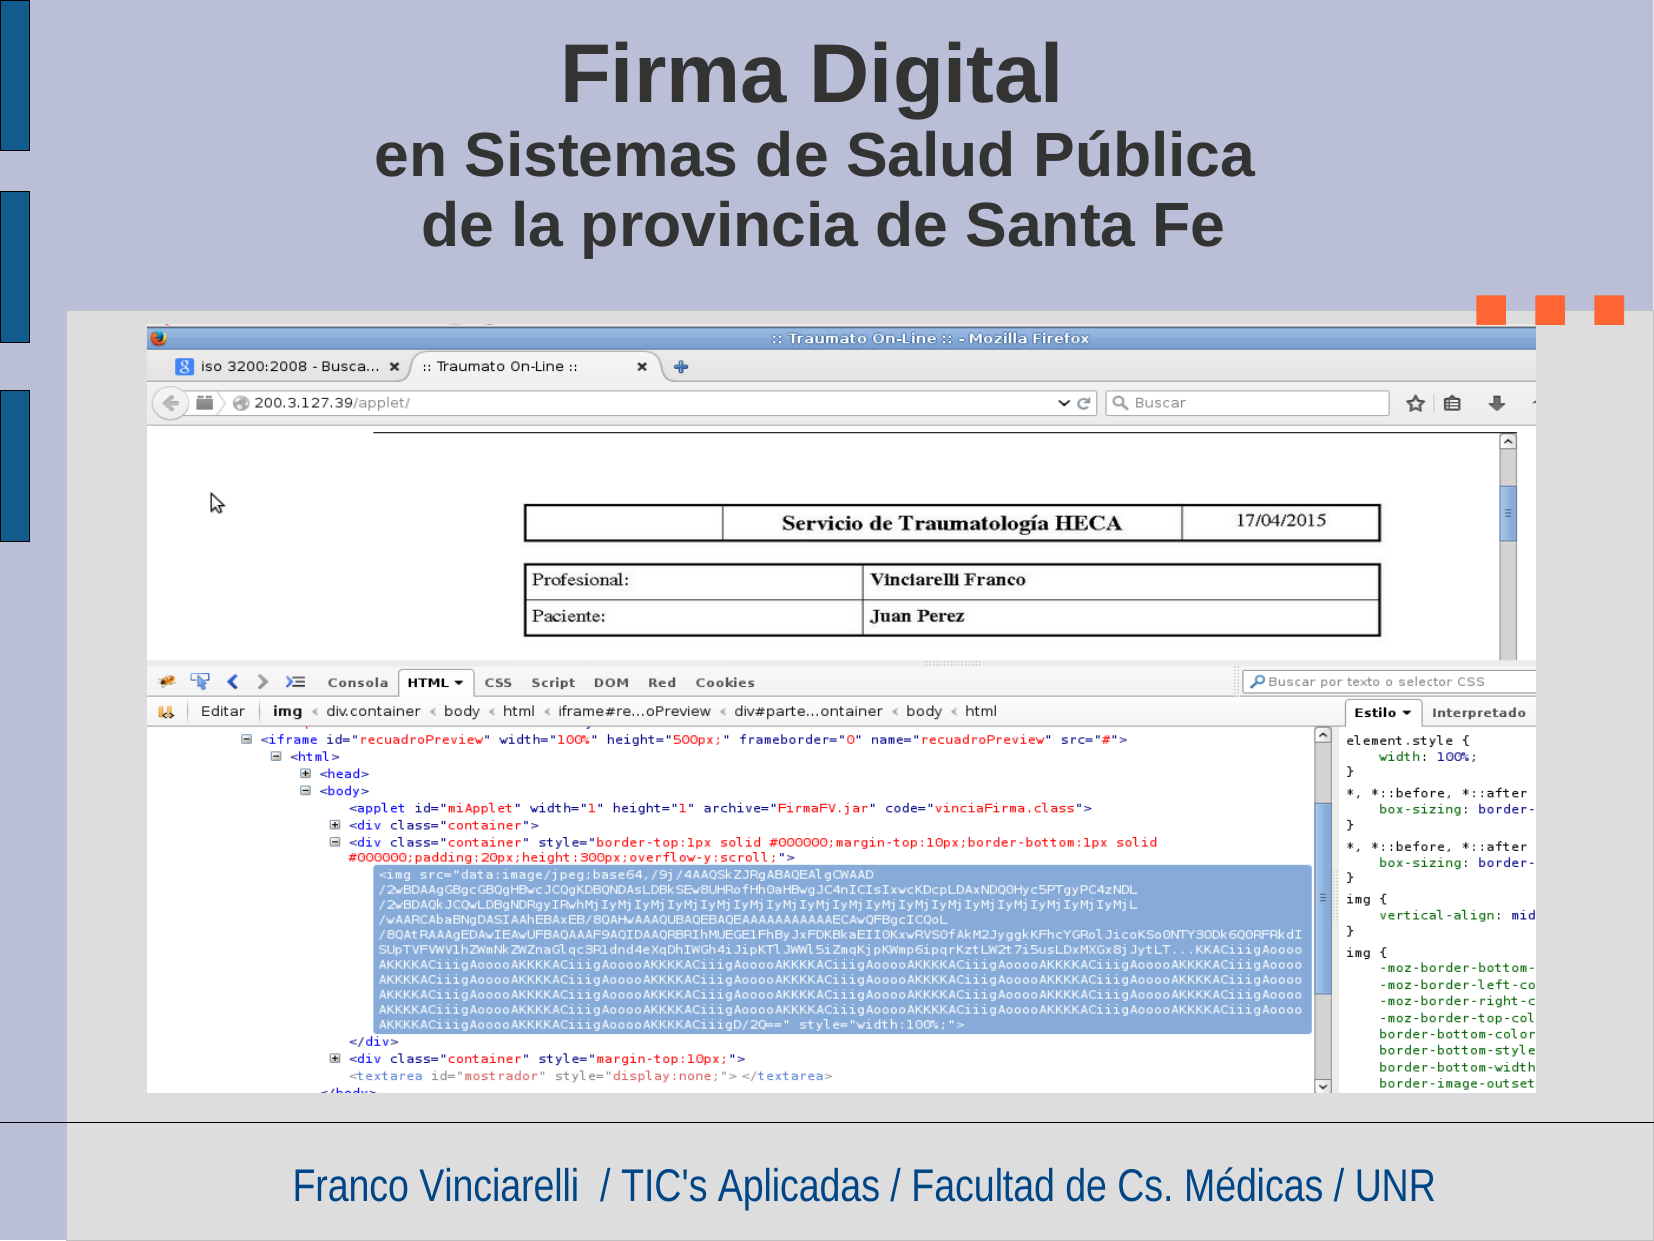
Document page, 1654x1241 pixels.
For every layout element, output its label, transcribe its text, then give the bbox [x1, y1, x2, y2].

picture [147, 324, 1536, 1093]
title Firma Digital en Sistemas de Salud Pública de la provincia de Santa Fe [118, 26, 1531, 260]
text_box [1476, 295, 1506, 325]
text_box [1535, 295, 1565, 325]
text_box [1594, 295, 1625, 325]
list [121, 1123, 1534, 1127]
text_box Franco Vinciarelli / TIC's Aplicadas / Facultad de Cs. Médicas / UNR [292, 1158, 1447, 1211]
list [121, 344, 1534, 1122]
